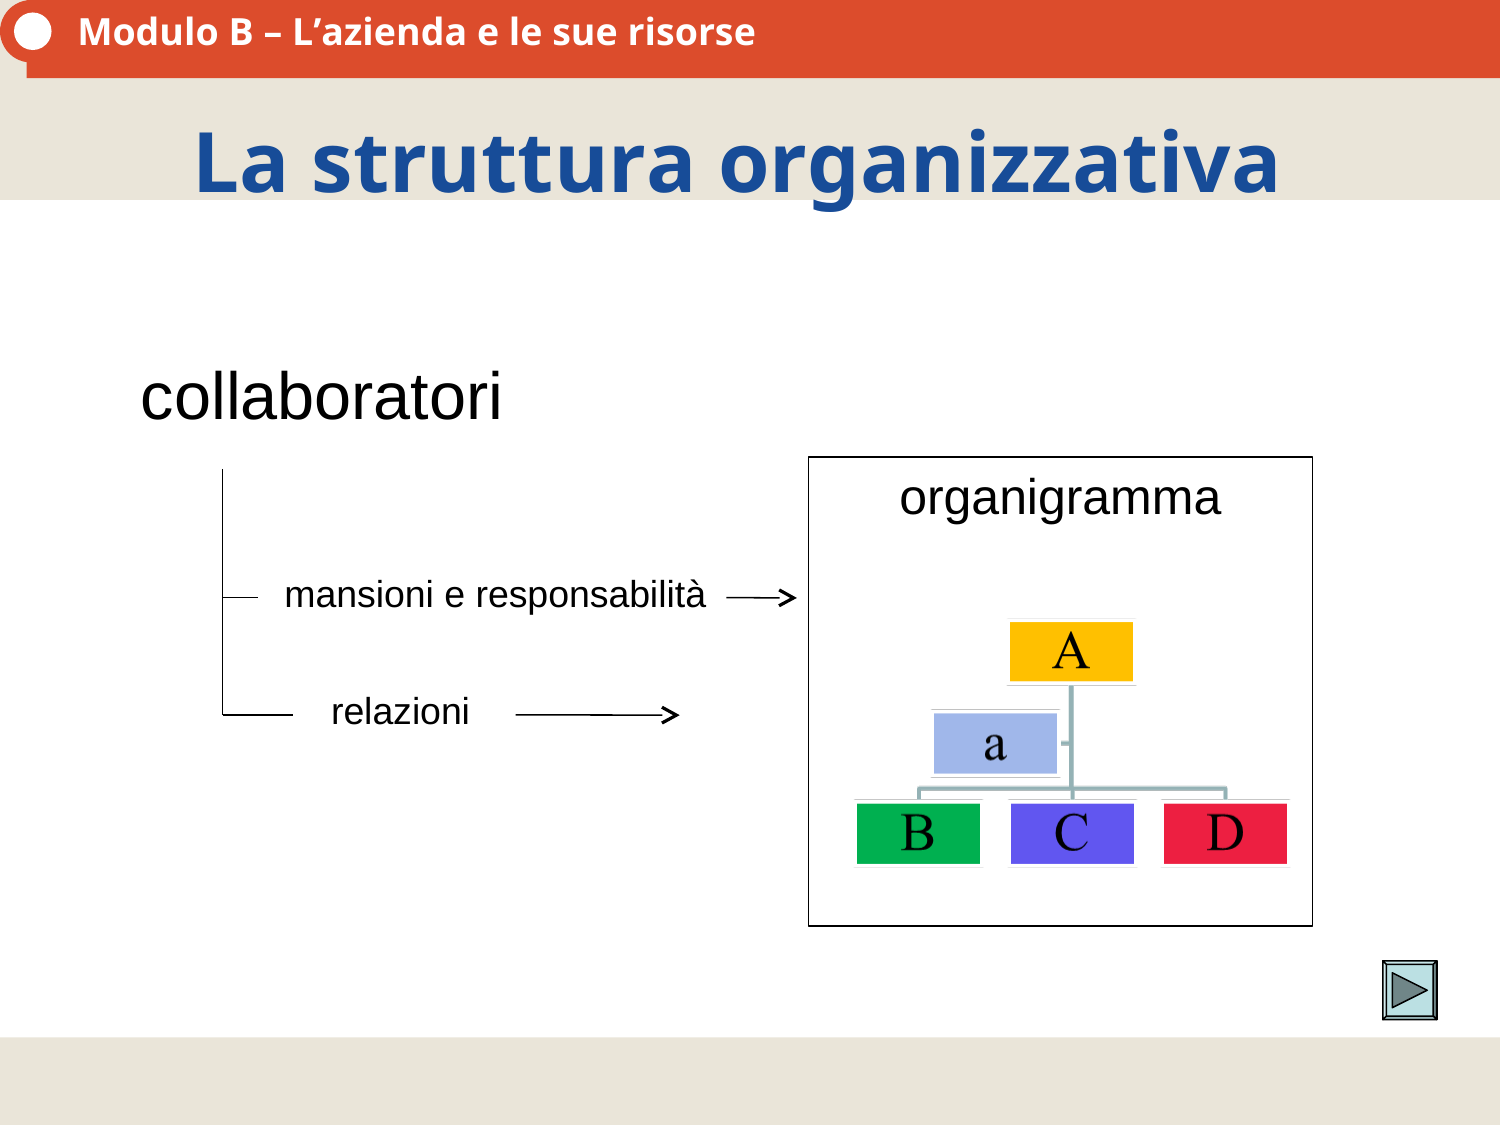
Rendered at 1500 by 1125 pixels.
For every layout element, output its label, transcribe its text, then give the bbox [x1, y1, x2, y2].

title La struttura organizzativa [100, 90, 1376, 228]
text_box [1384, 960, 1437, 1020]
text_box organigramma [808, 457, 1313, 926]
text_box mansioni e responsabilità [269, 562, 739, 623]
text_box collaboratori [117, 339, 528, 446]
text_box relazioni [316, 679, 551, 741]
